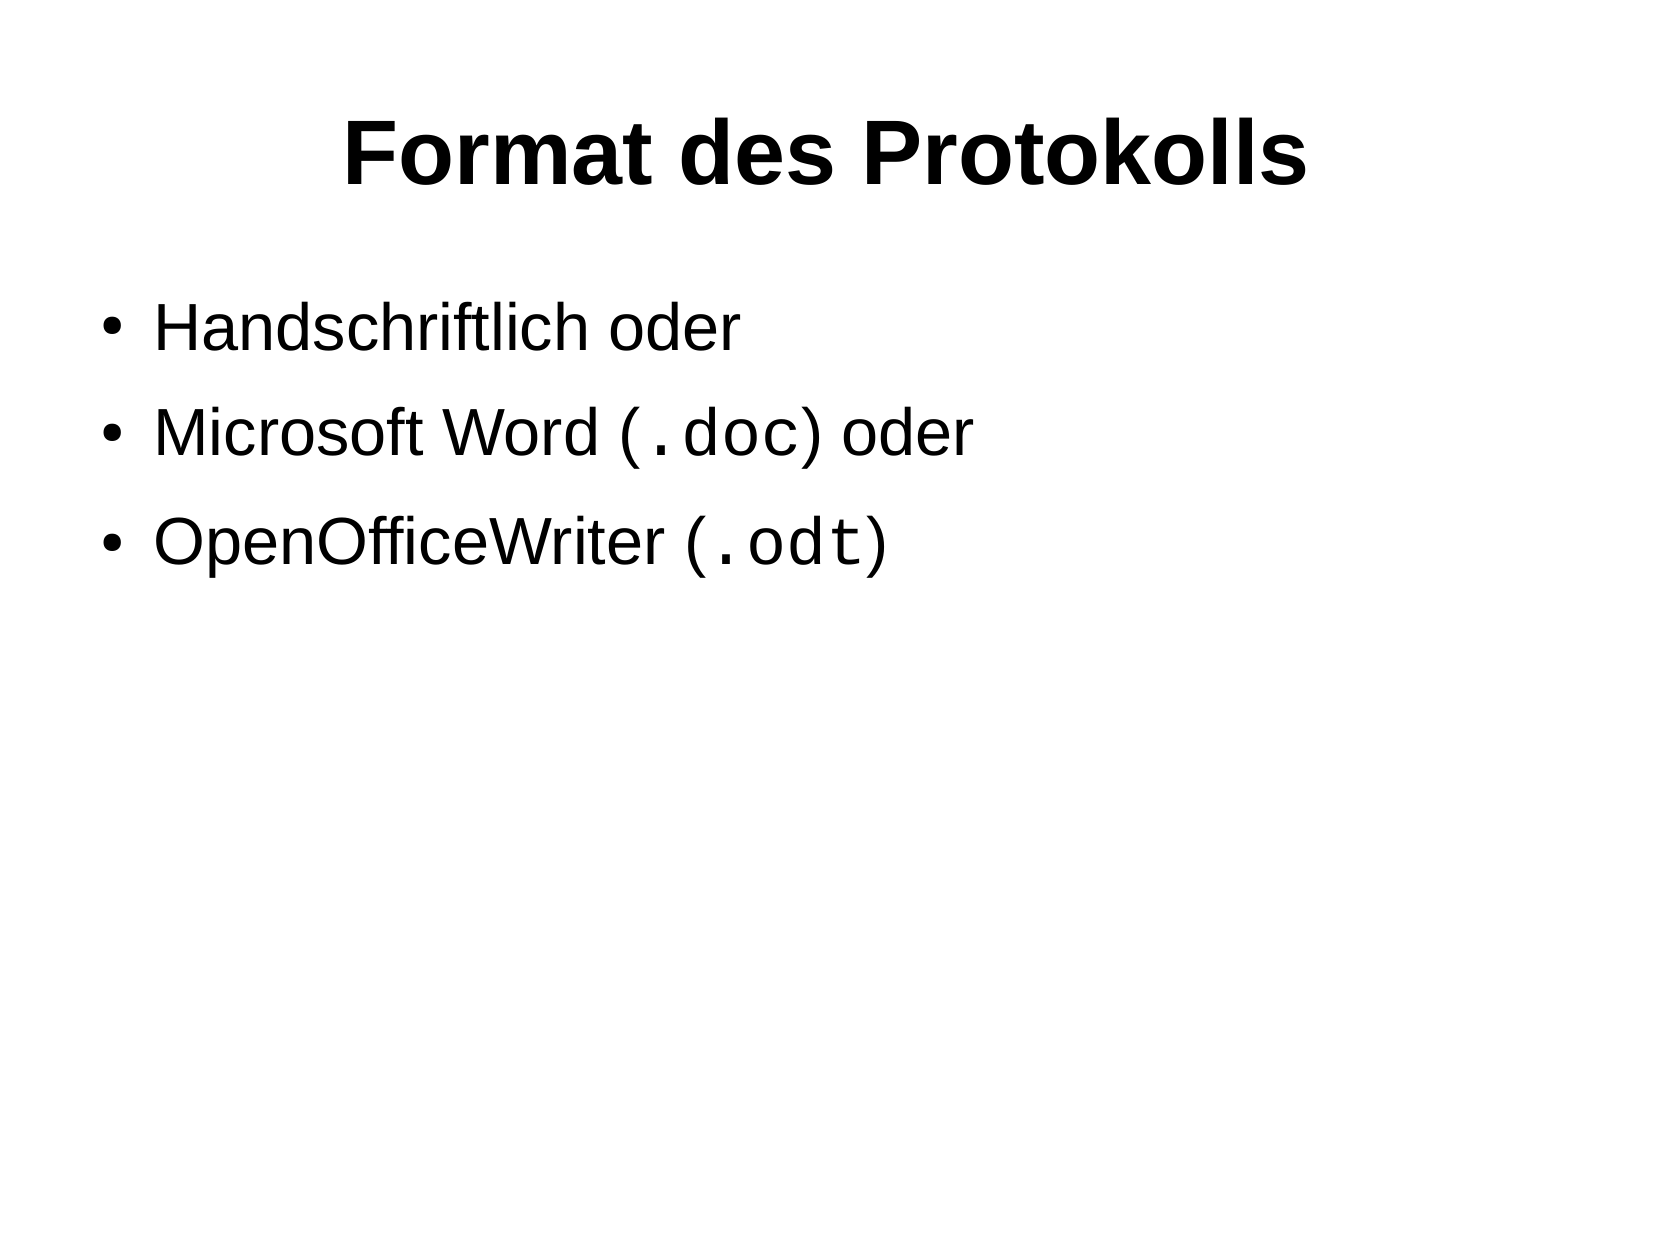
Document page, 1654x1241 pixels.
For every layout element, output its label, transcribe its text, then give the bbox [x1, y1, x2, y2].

list Handschriftlich oder Microsoft Word (.doc) oder OpenOfficeWriter (.odt) [82, 290, 1571, 1109]
title Format des Protokolls [82, 49, 1571, 257]
